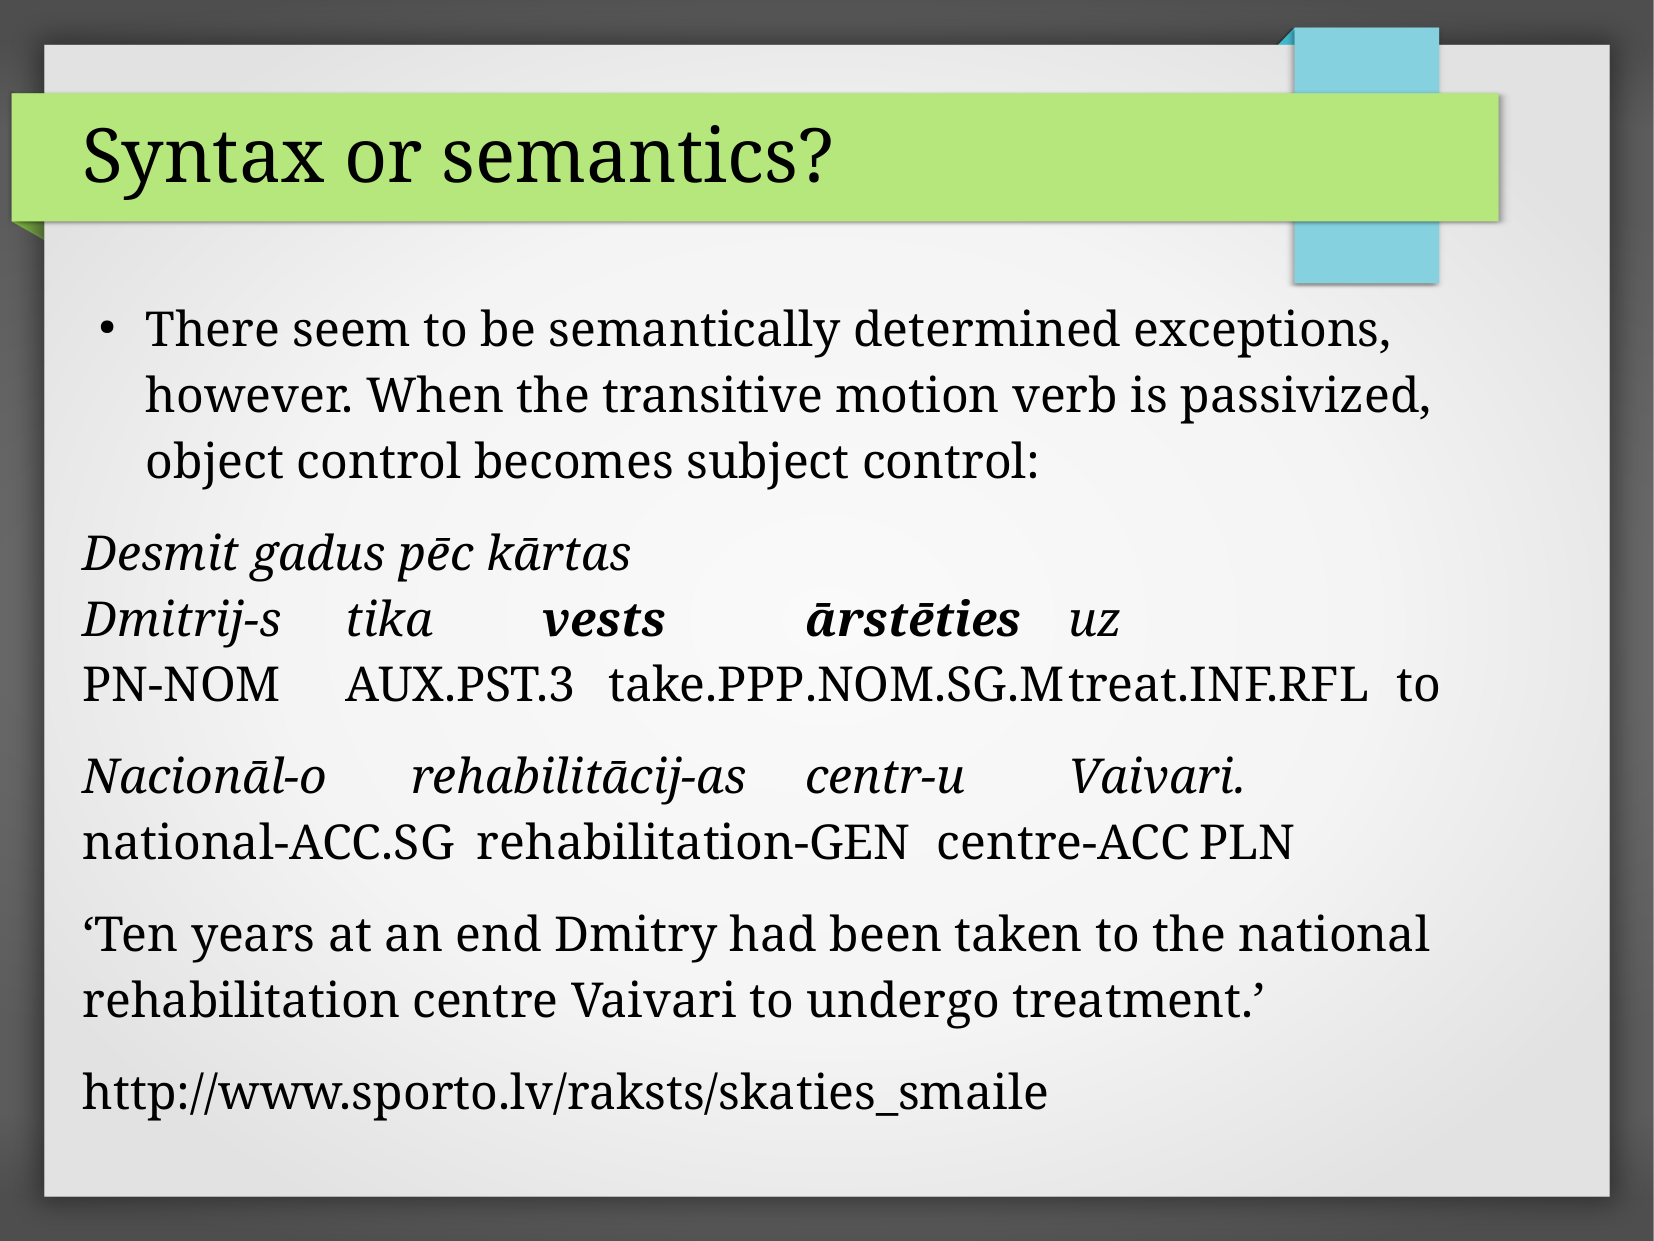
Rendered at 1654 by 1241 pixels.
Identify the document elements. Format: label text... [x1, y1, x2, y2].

picture [0, 0, 1654, 1241]
title Syntax or semantics? [82, 94, 1264, 213]
list There seem to be semantically determined exceptions, however. When the transitive motion verb is passivized, object control becomes subject control: Desmit gadus pēc kārtas Dmitrij-s tika vests ārstēties uz PN-NOM AUX.PST.3 take.PPP.NOM.SG.M treat.INF.RFL to Nacionāl-o rehabilitācij-as centr-u Vaivari. national-ACC.SG rehabilitation-GEN centre-ACC PLN ‘Ten years at an end Dmitry had been taken to the national rehabilitation centre Vaivari to undergo treatment.’ http://www.sporto.lv/raksts/skaties_smaile [82, 295, 1571, 1146]
